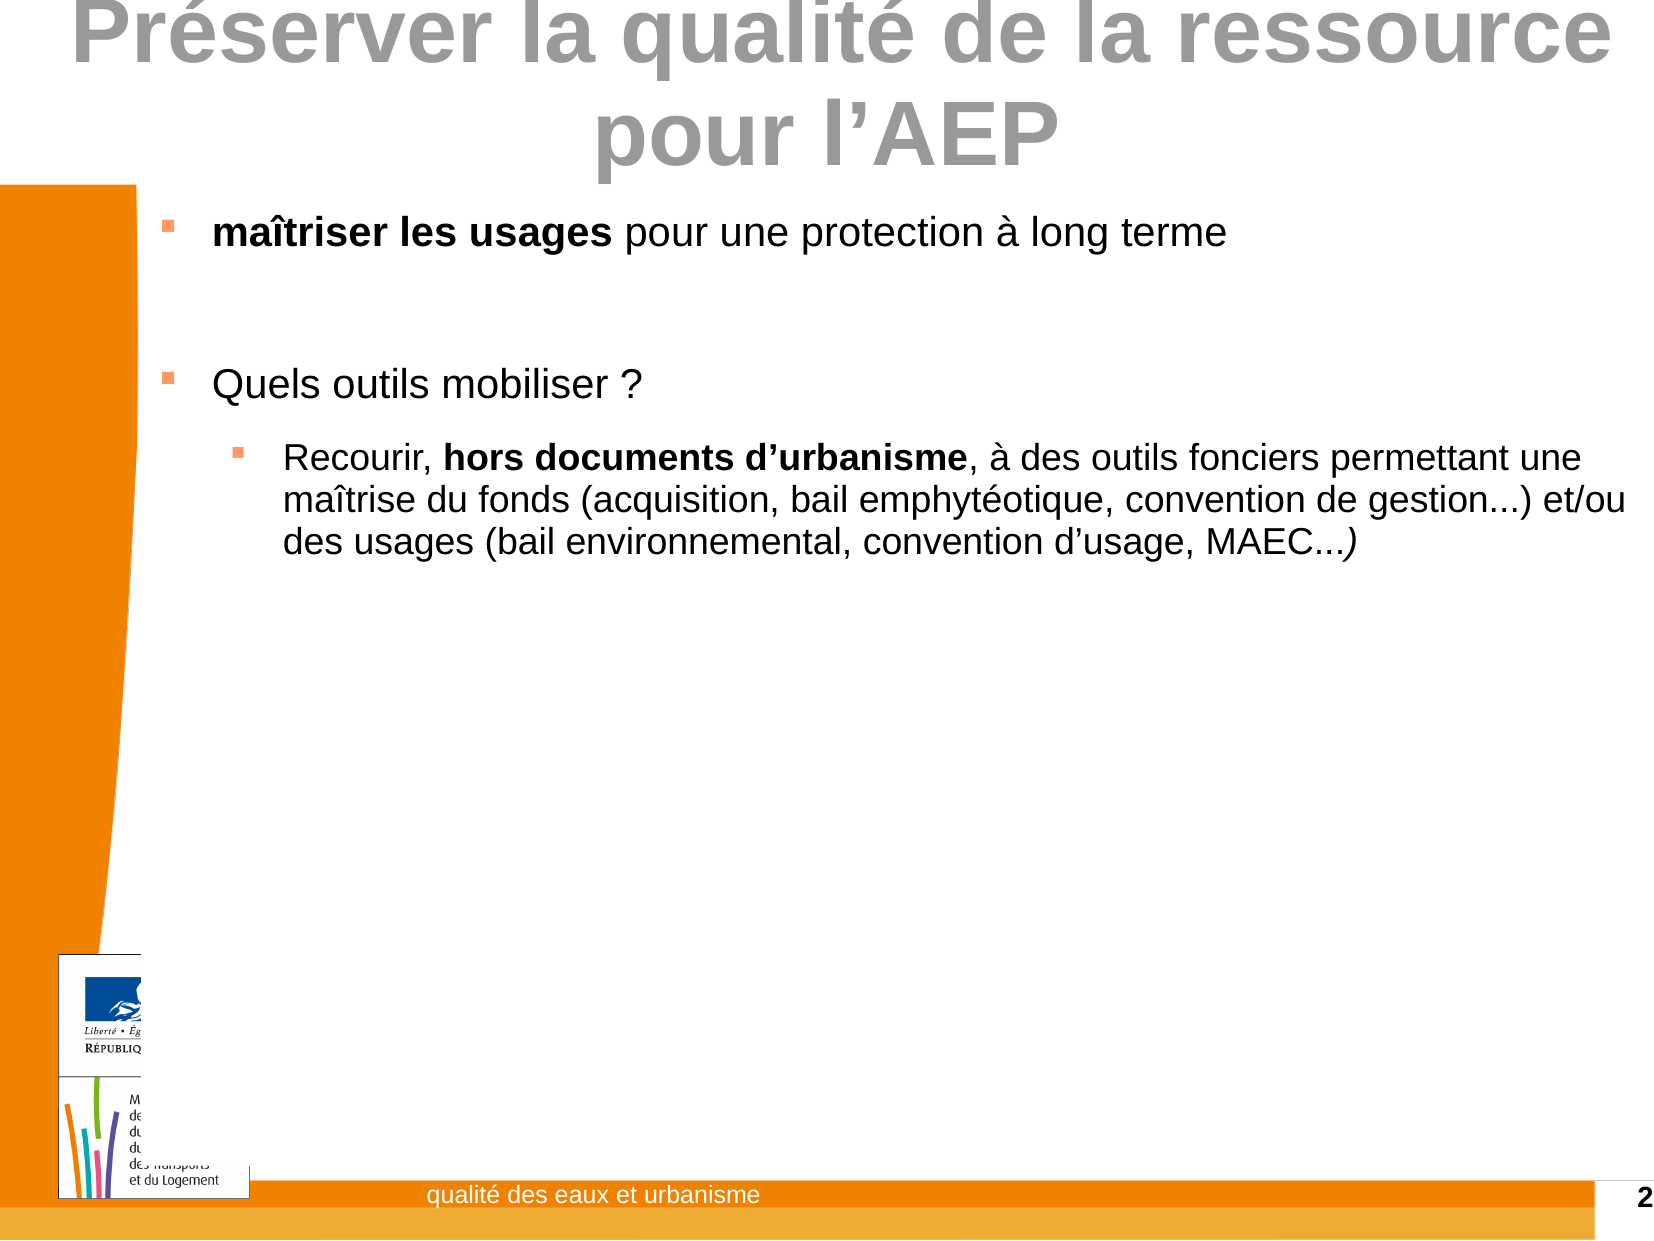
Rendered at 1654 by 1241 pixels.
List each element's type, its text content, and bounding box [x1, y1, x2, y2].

title Préserver la qualité de la ressource pour l’AEP [0, 0, 1654, 185]
list maîtriser les usages pour une protection à long terme Quels outils mobiliser ? Recourir, hors documents d’urbanisme, à des outils fonciers permettant une maîtrise du fonds (acquisition, bail emphytéotique, convention de gestion...) et/ou des usages (bail environnemental, convention d’usage, MAEC...) [141, 208, 1639, 1166]
picture [0, 185, 1654, 1240]
